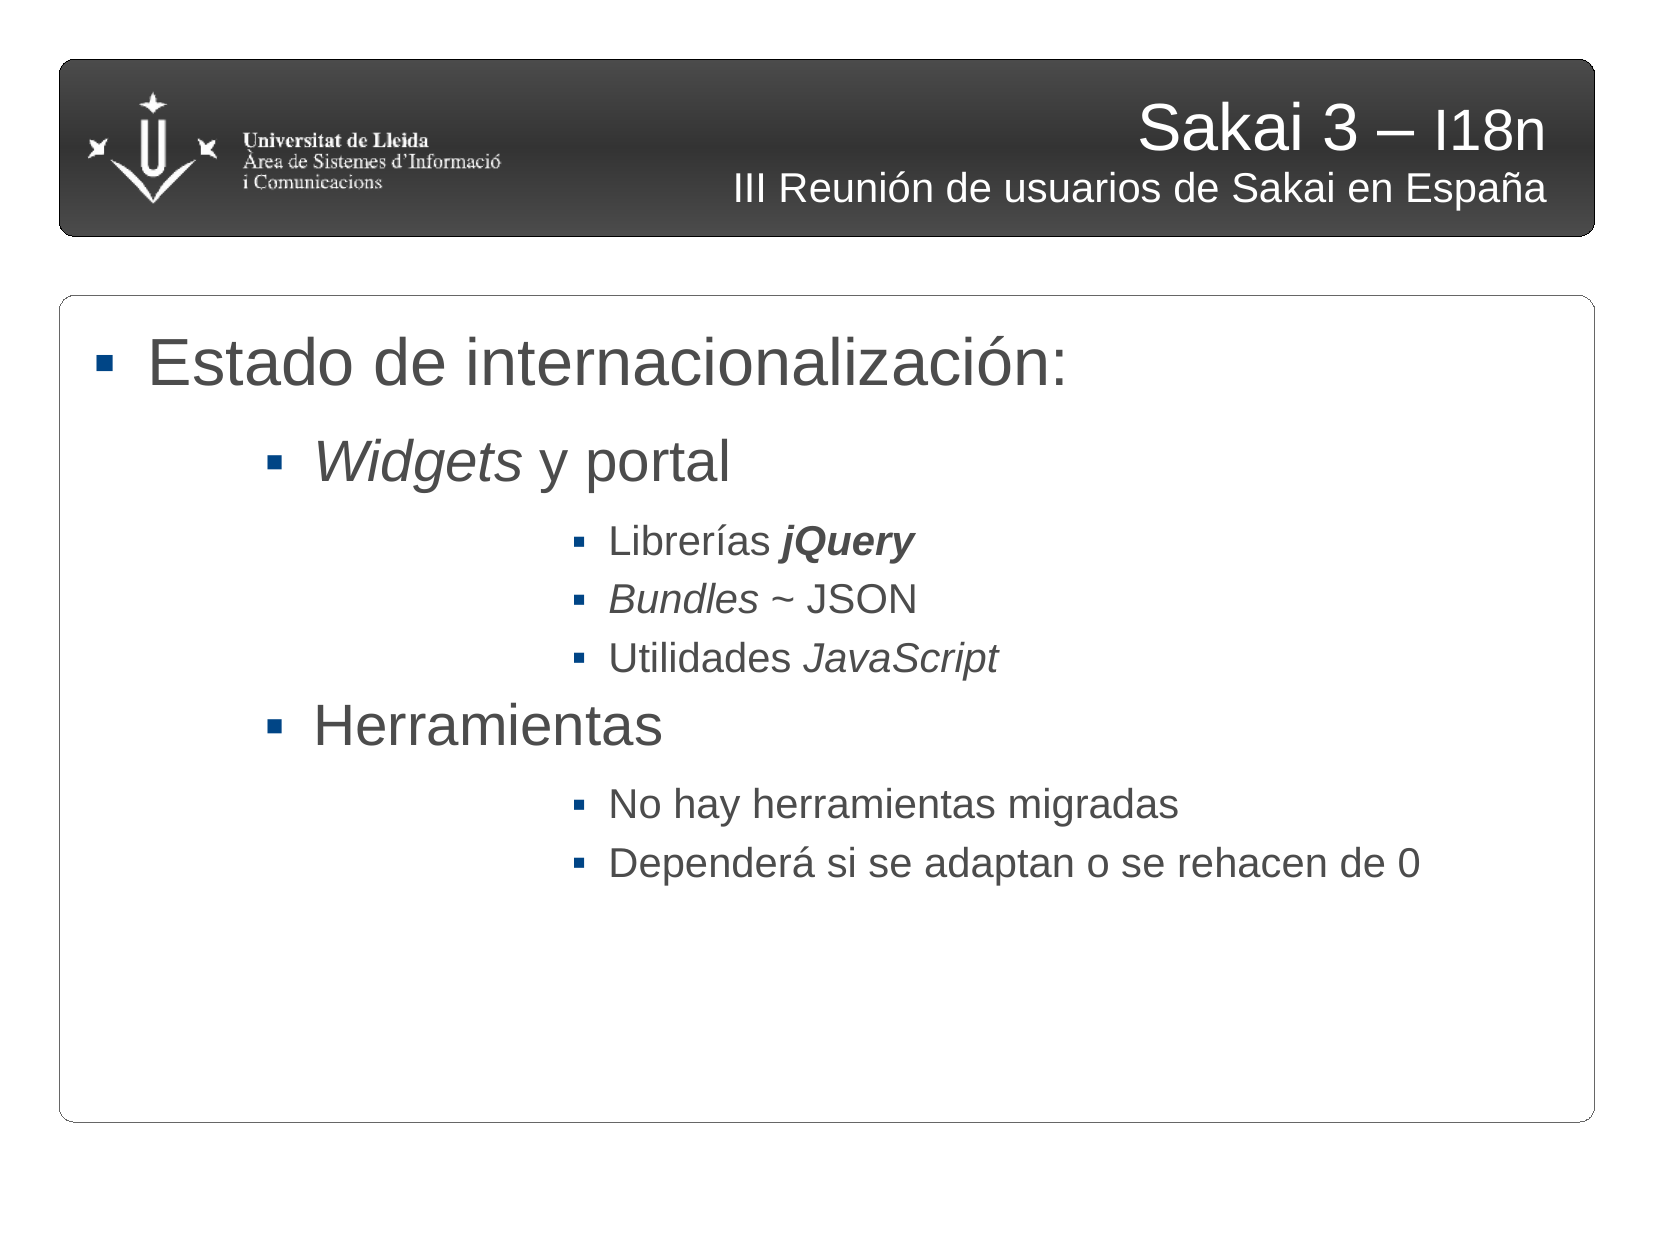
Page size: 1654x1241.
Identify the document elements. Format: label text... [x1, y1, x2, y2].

list Estado de internacionalización: Widgets y portal Librerías jQuery Bundles ~ JSON Utilidades JavaScript Herramientas No hay herramientas migradas Dependerá si se adaptan o se rehacen de 0 [76, 324, 1565, 1108]
picture [64, 75, 530, 225]
title Sakai 3 – I18n III Reunión de usuarios de Sakai en España [501, 76, 1548, 225]
